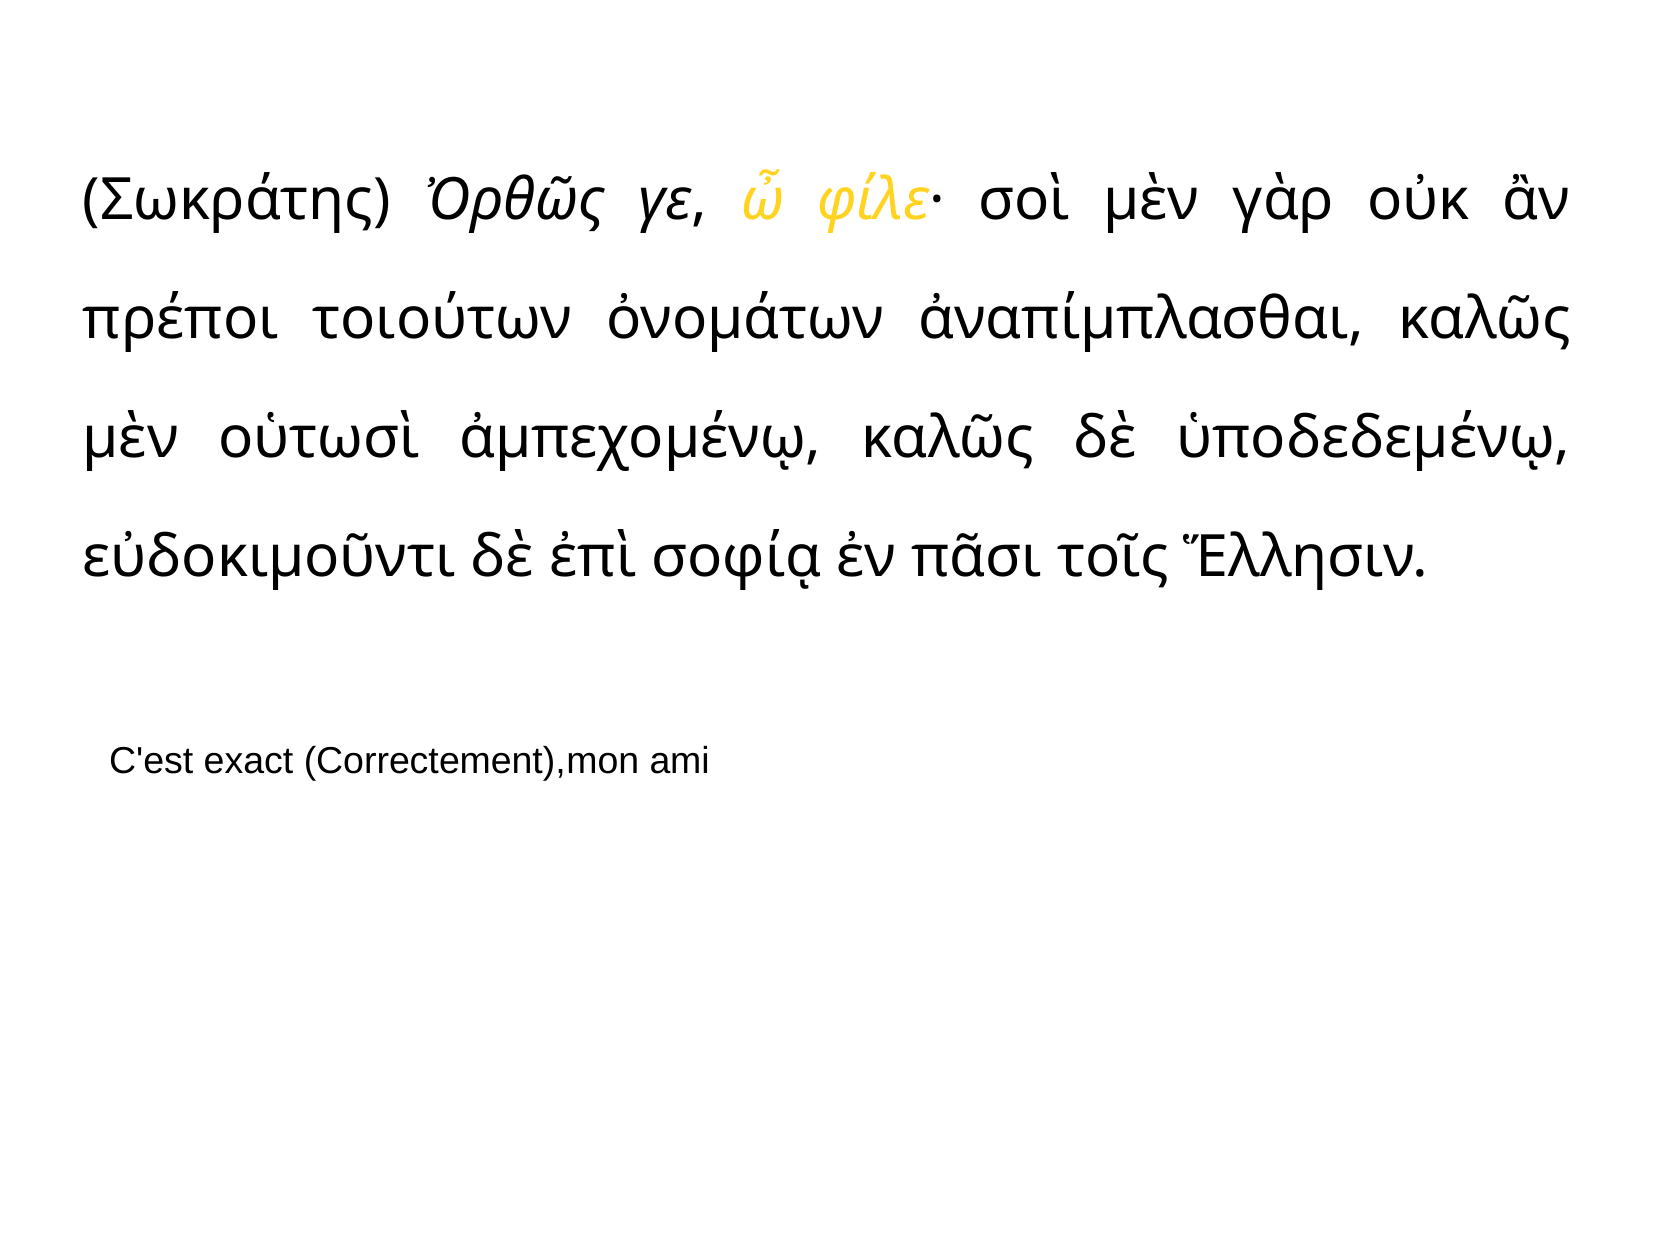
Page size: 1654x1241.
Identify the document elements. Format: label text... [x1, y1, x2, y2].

list (Σωκράτης) Ὀρθῶς γε, ὦ φίλε· σοὶ μὲν γὰρ οὐκ ἂν πρέποι τοιούτων ὀνομάτων ἀναπίμπλασθαι, καλῶς μὲν οὑτωσὶ ἀμπεχομένῳ, καλῶς δὲ ὑποδεδεμένῳ, εὐδοκιμοῦντι δὲ ἐπὶ σοφίᾳ ἐν πᾶσι τοῖς Ἕλλησιν. [82, 118, 1571, 1109]
text_box C'est exact (Correctement),mon ami [94, 732, 1489, 790]
